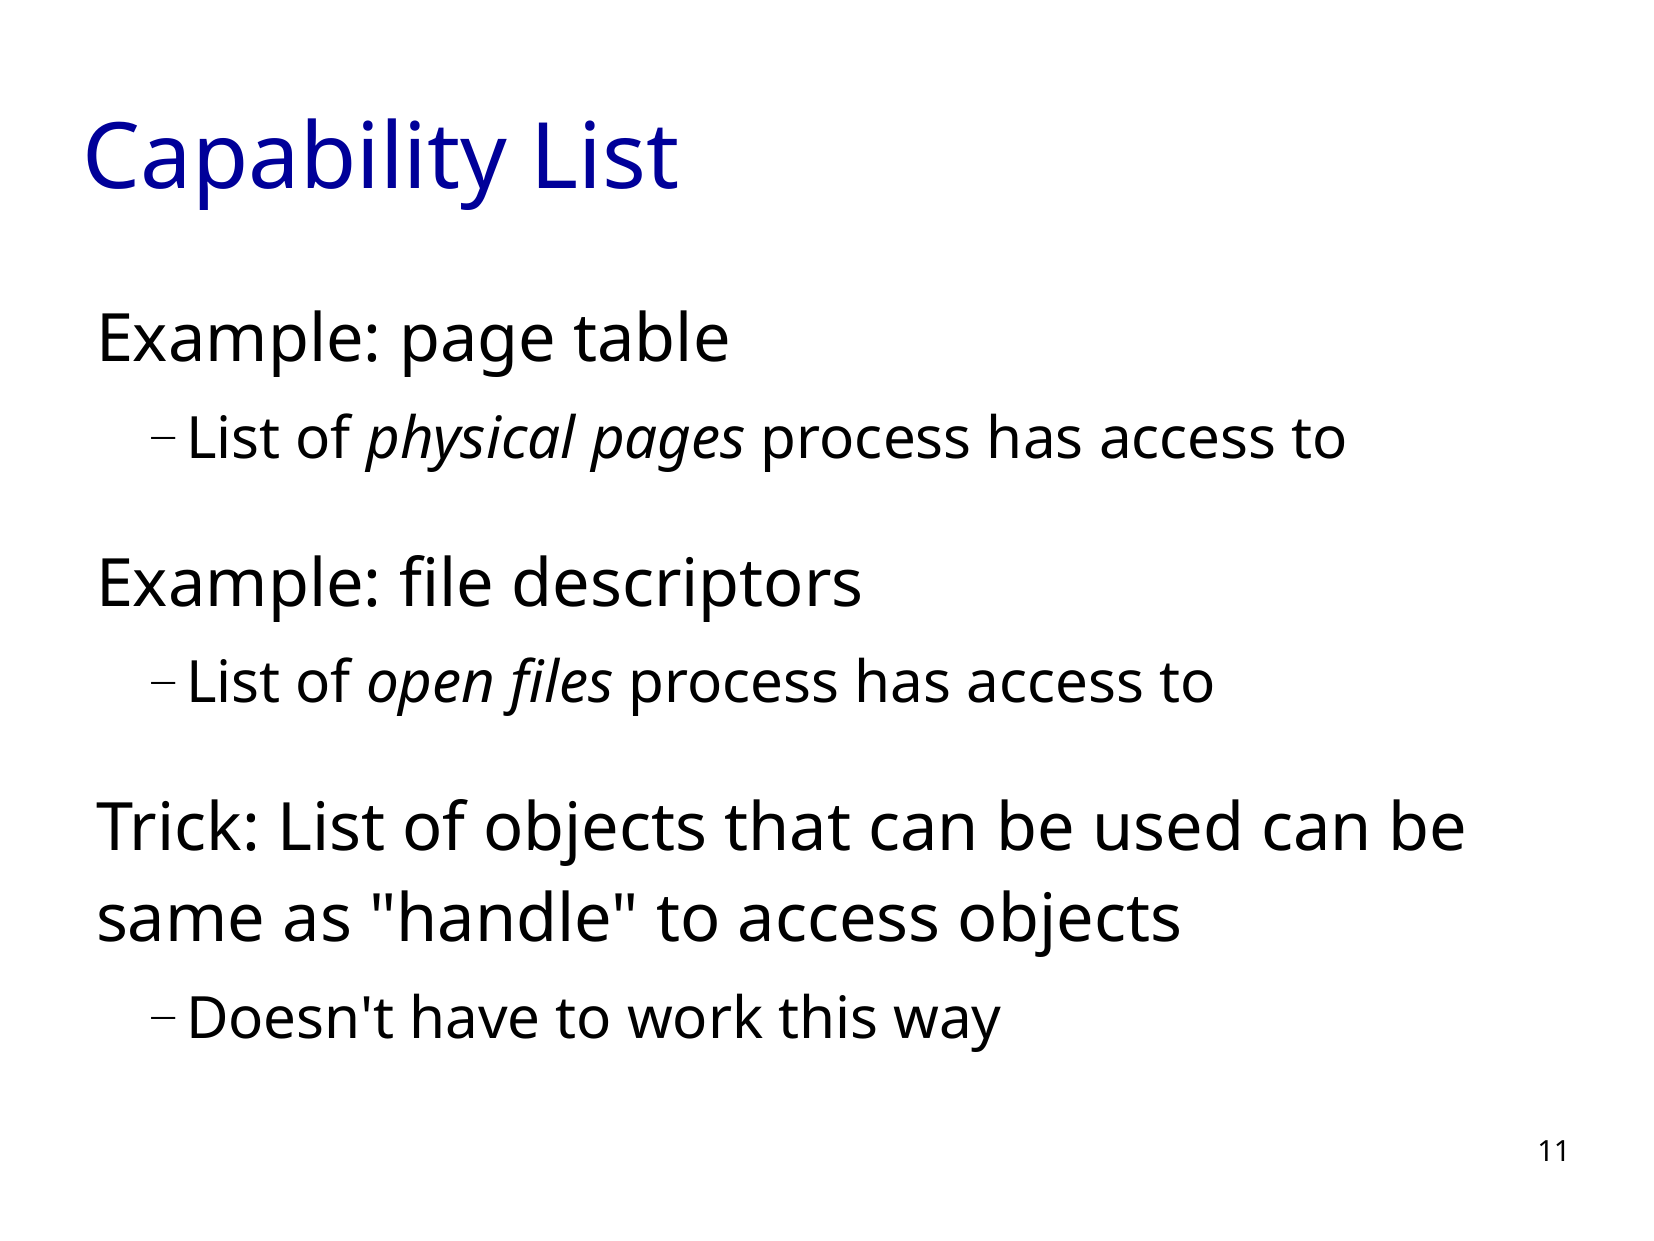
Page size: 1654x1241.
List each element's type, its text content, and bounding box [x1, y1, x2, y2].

list Example: page table List of physical pages process has access to Example: file descriptors List of open files process has access to Trick: List of objects that can be used can be same as "handle" to access objects Doesn't have to work this way [60, 290, 1571, 1096]
title Capability List [82, 49, 1571, 257]
